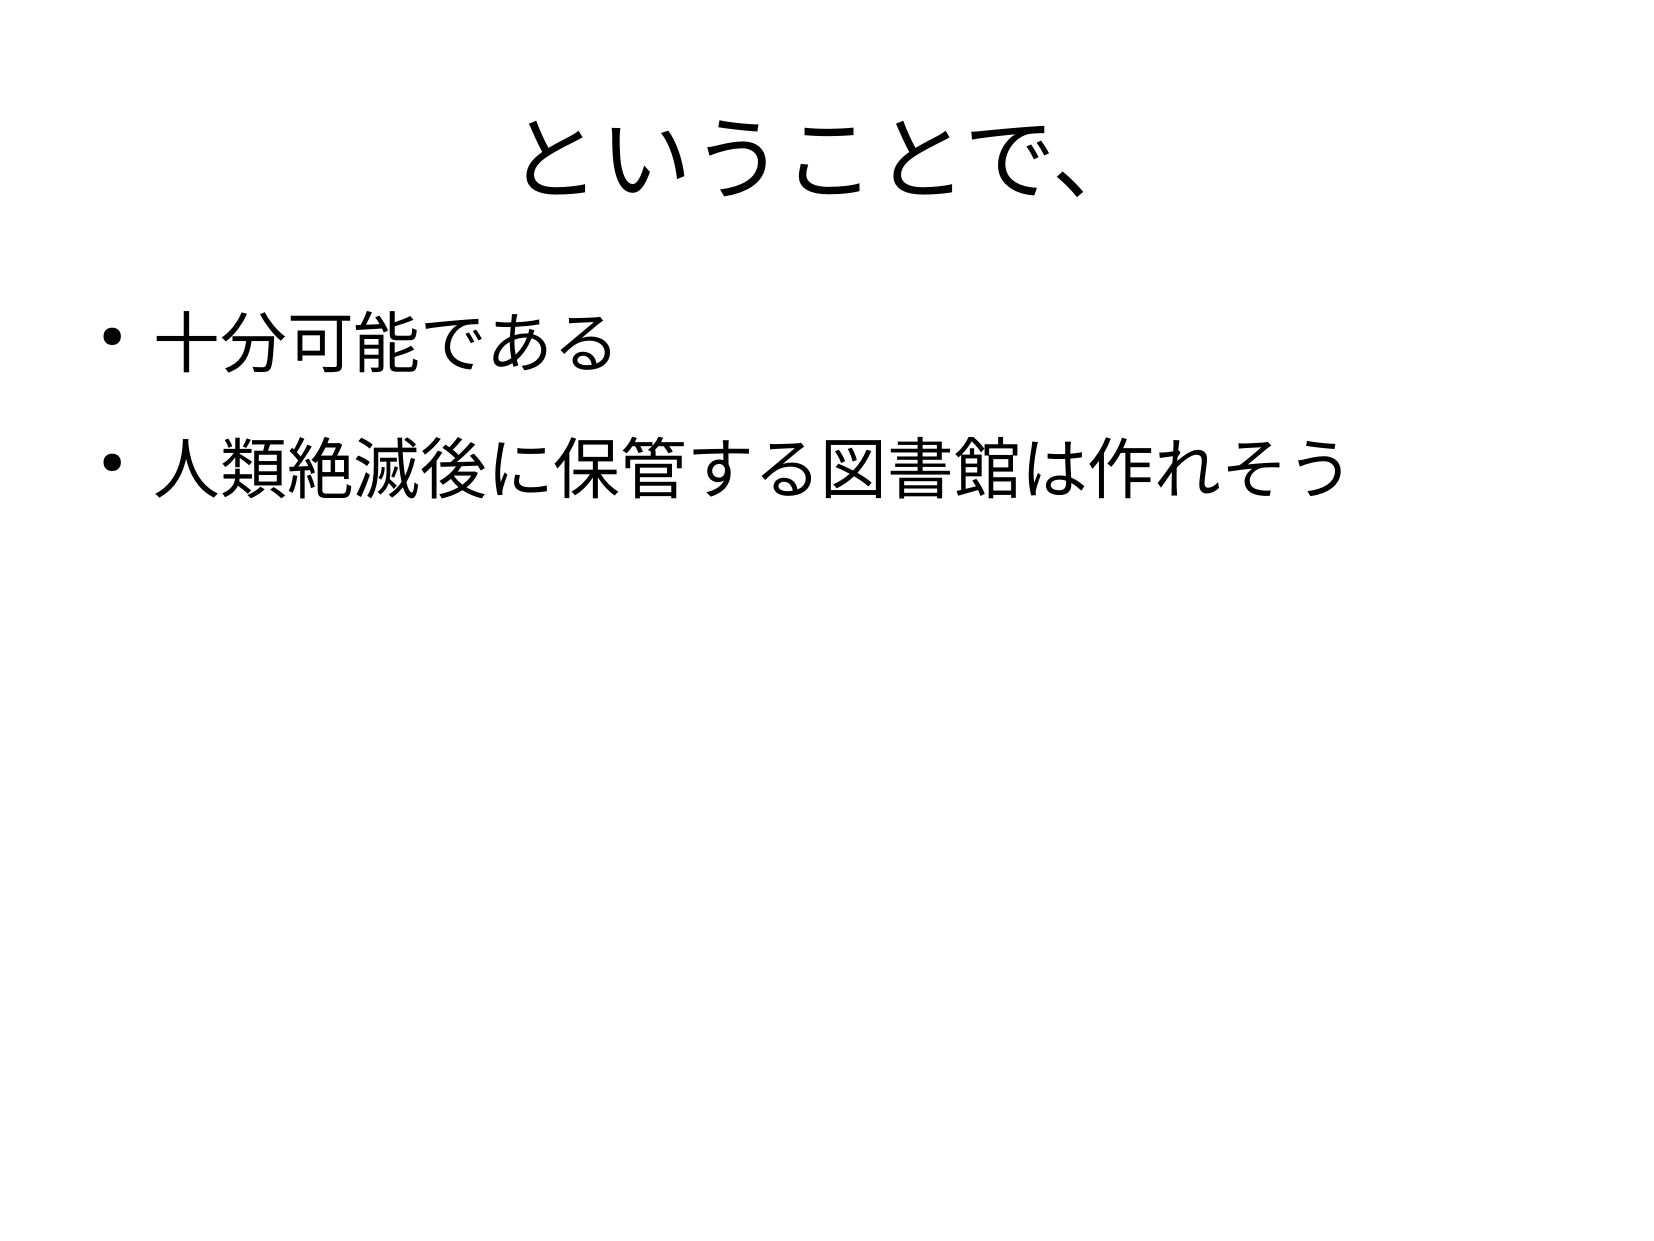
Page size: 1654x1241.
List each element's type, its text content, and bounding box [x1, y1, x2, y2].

title ということで、 [82, 56, 1571, 250]
list 十分可能である 人類絶滅後に保管する図書館は作れそう [82, 290, 1571, 1109]
